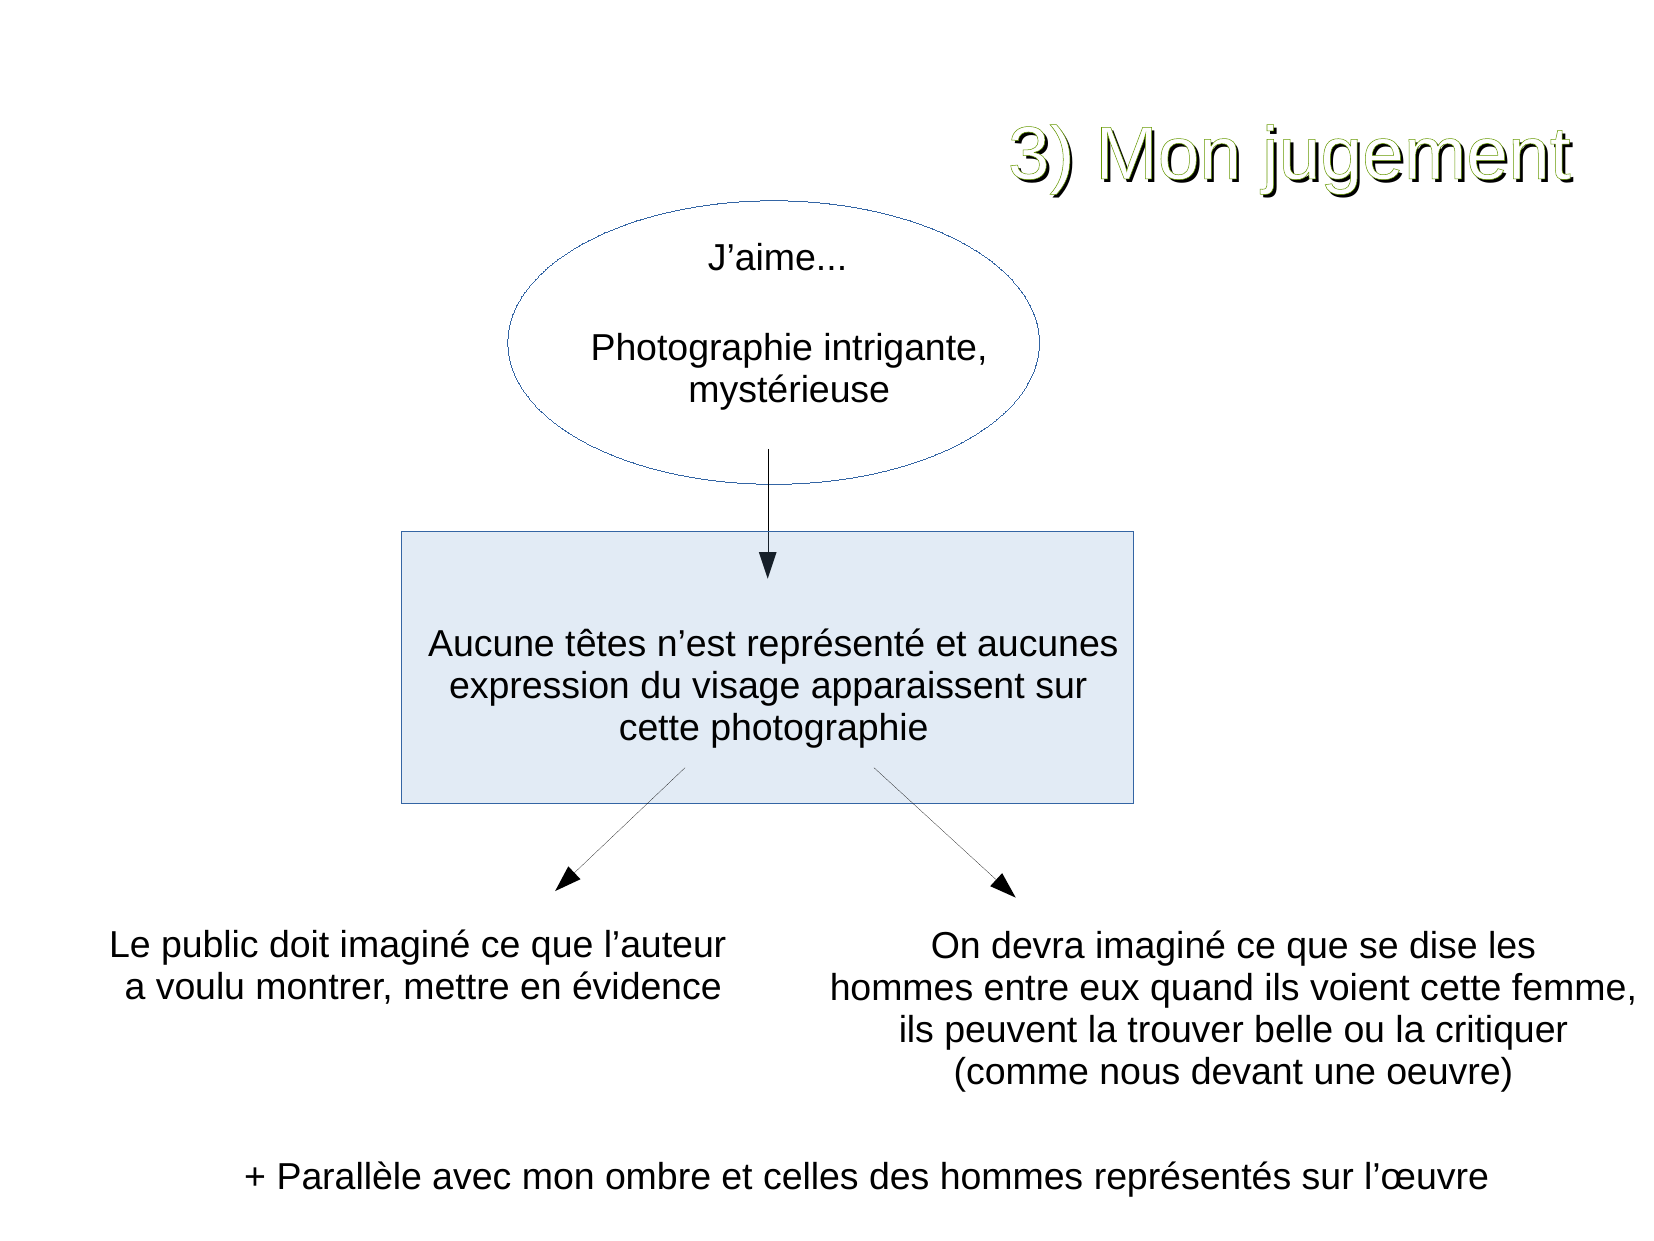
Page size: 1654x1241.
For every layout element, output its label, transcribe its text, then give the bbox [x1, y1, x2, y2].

text_box Photographie intrigante, mystérieuse [575, 318, 1003, 468]
text_box [769, 468, 898, 485]
text_box Le public doit imaginé ce que l’auteur a voulu montrer, mettre en évidence [94, 916, 742, 1015]
title 3) Mon jugement [82, 49, 1571, 257]
text_box [649, 468, 768, 485]
text_box [401, 531, 1134, 804]
text_box J’aime... [693, 228, 863, 286]
text_box Aucune têtes n’est représenté et aucunes expression du visage apparaissent sur cette photographie [413, 615, 1134, 756]
text_box + Parallèle avec mon ombre et celles des hommes représentés sur l’œuvre [229, 1147, 1515, 1205]
text_box [507, 200, 1040, 437]
text_box On devra imaginé ce que se dise les hommes entre eux quand ils voient cette femme, ils peuvent la trouver belle ou la critiquer (comme nous devant une oeuvre) [814, 916, 1654, 1100]
